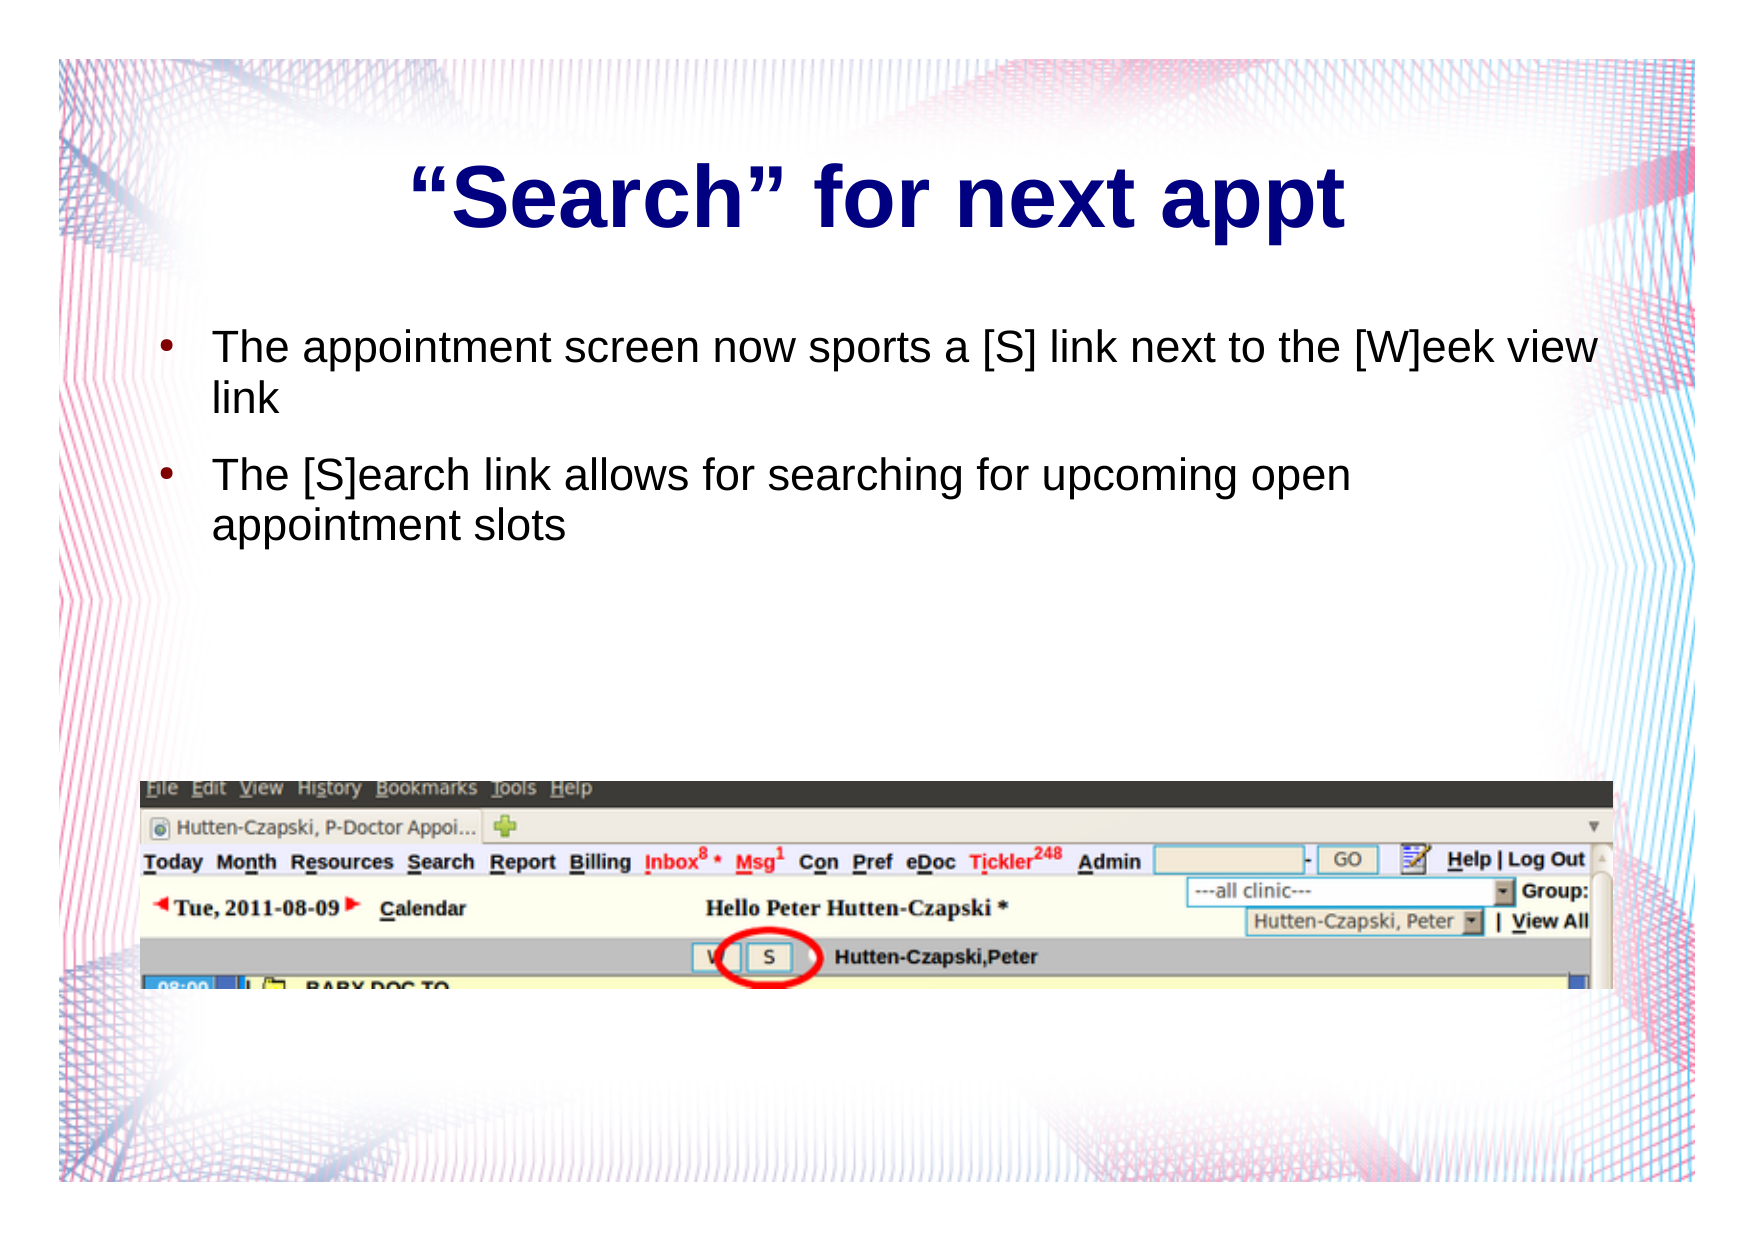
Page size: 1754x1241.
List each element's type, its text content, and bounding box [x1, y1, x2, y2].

picture [59, 59, 1695, 1182]
list The appointment screen now sports a [S] link next to the [W]eek view link The [S]earch link allows for searching for upcoming open appointment slots [140, 321, 1614, 675]
title “Search” for next appt [140, 103, 1614, 292]
